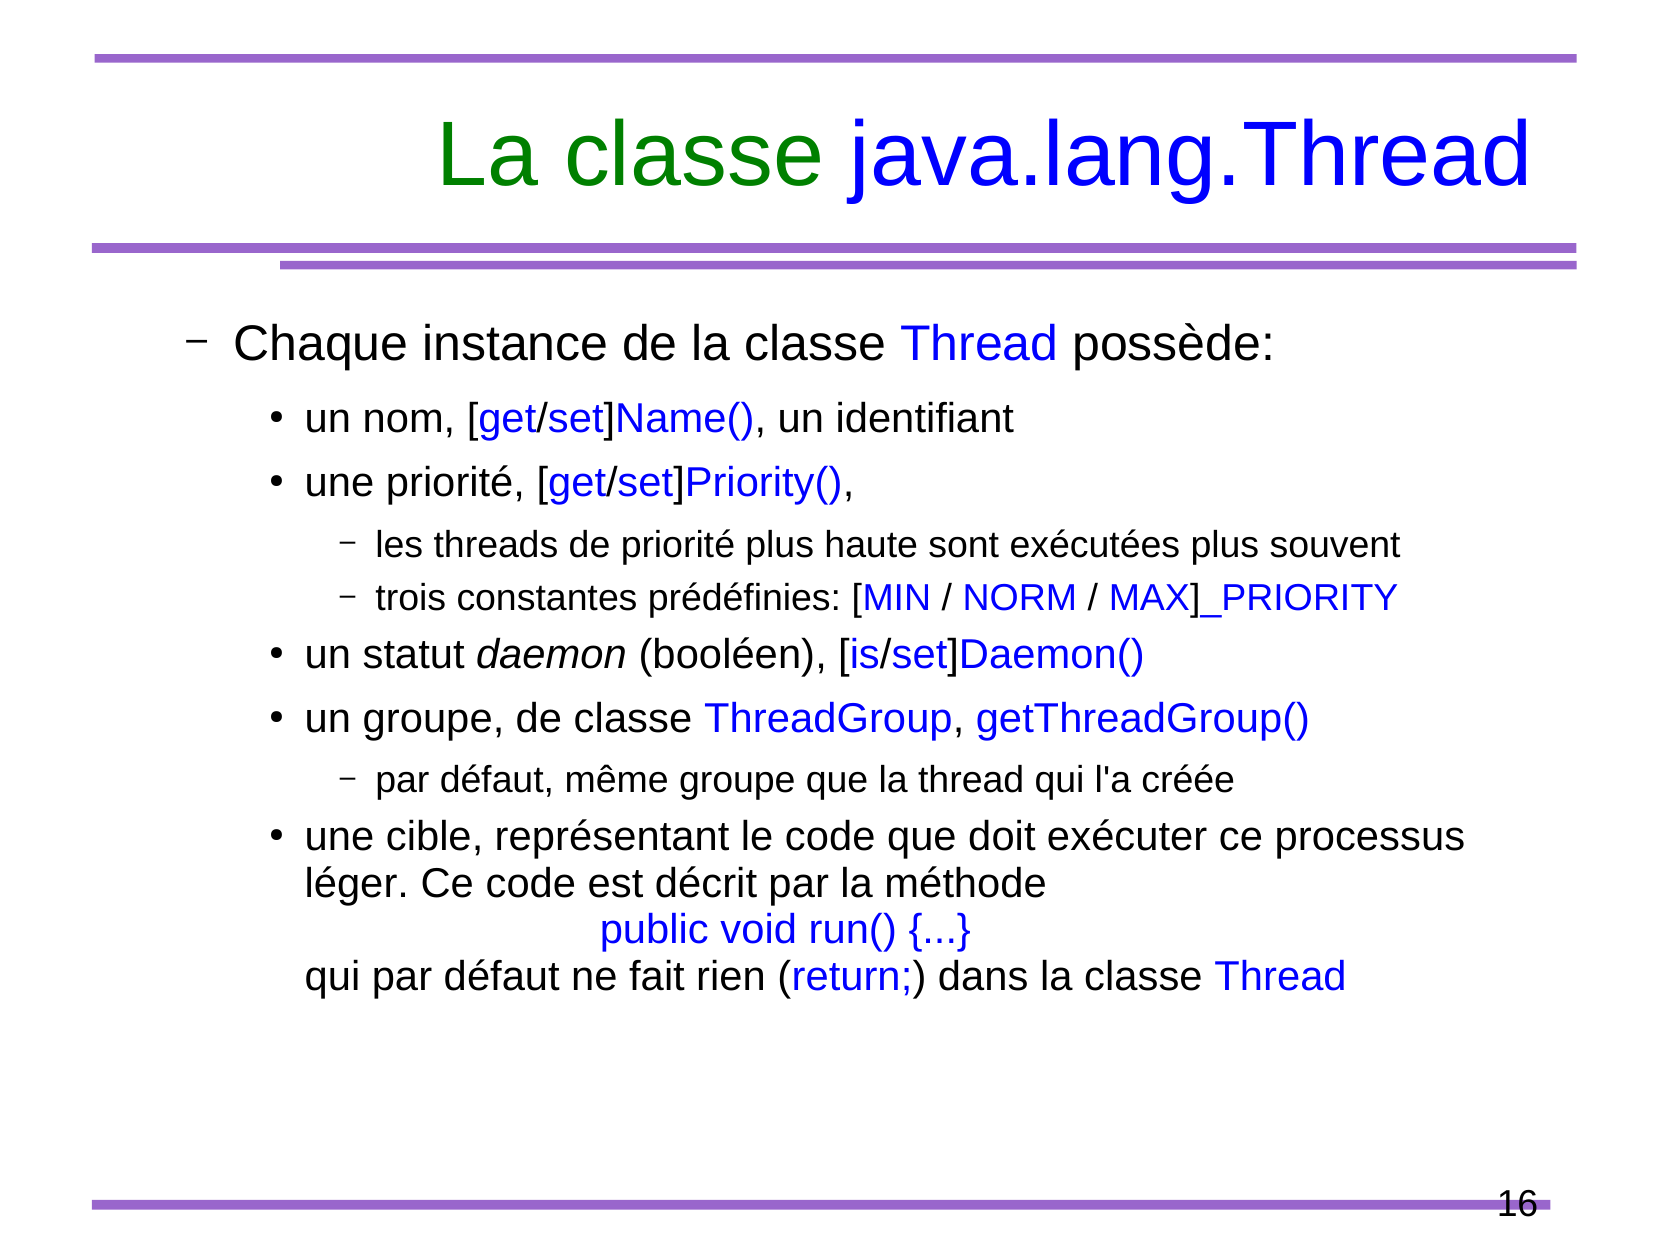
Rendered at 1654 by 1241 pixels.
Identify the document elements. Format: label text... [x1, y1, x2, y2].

title La classe java.lang.Thread [121, 49, 1534, 257]
list Chaque instance de la classe Thread possède: un nom, [get/set]Name(), un identifiant une priorité, [get/set]Priority(), les threads de priorité plus haute sont exécutées plus souvent trois constantes prédéfinies: [MIN / NORM / MAX]_PRIORITY un statut daemon (booléen), [is/set]Daemon() un groupe, de classe ThreadGroup, getThreadGroup() par défaut, même groupe que la thread qui l'a créée une cible, représentant le code que doit exécuter ce processus léger. Ce code est décrit par la méthode public void run() {...} qui par défaut ne fait rien (return;) dans la classe Thread [92, 315, 1563, 1163]
